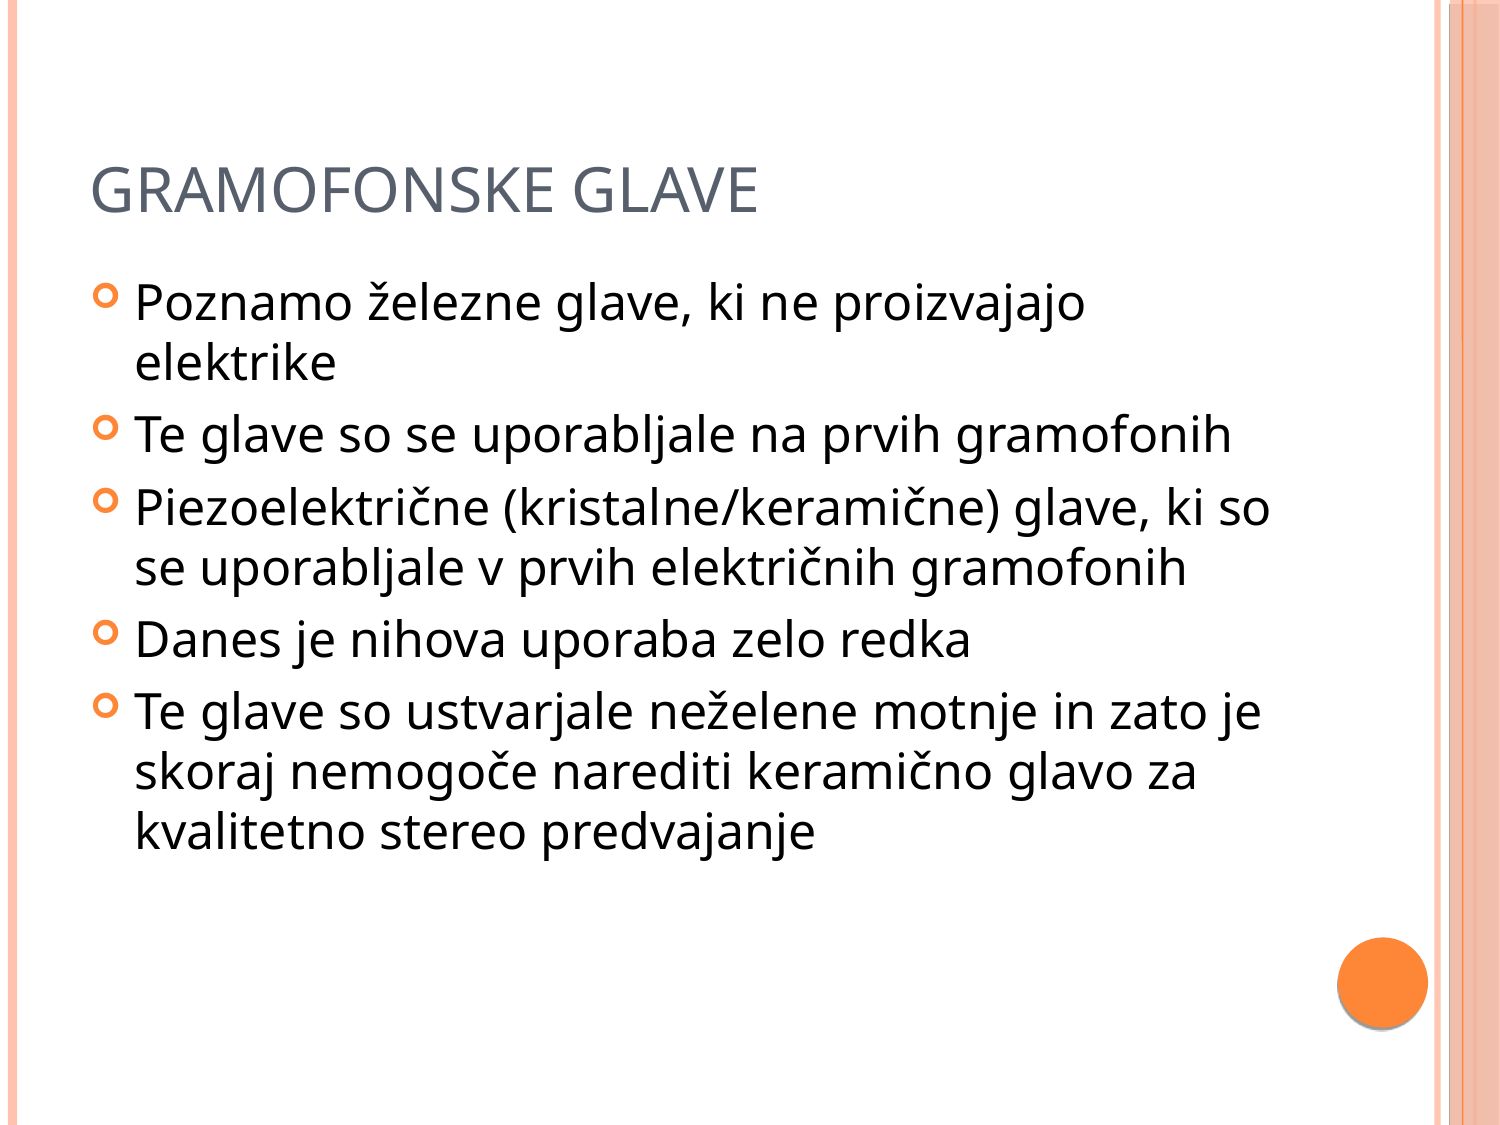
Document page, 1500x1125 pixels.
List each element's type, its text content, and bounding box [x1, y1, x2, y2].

list Poznamo železne glave, ki ne proizvajajo elektrike Te glave so se uporabljale na prvih gramofonih Piezoelektrične (kristalne/keramične) glave, ki so se uporabljale v prvih električnih gramofonih Danes je nihova uporaba zelo redka Te glave so ustvarjale neželene motnje in zato je skoraj nemogoče narediti keramično glavo za kvalitetno stereo predvajanje [75, 262, 1300, 1062]
title Gramofonske glave [75, 45, 1300, 233]
